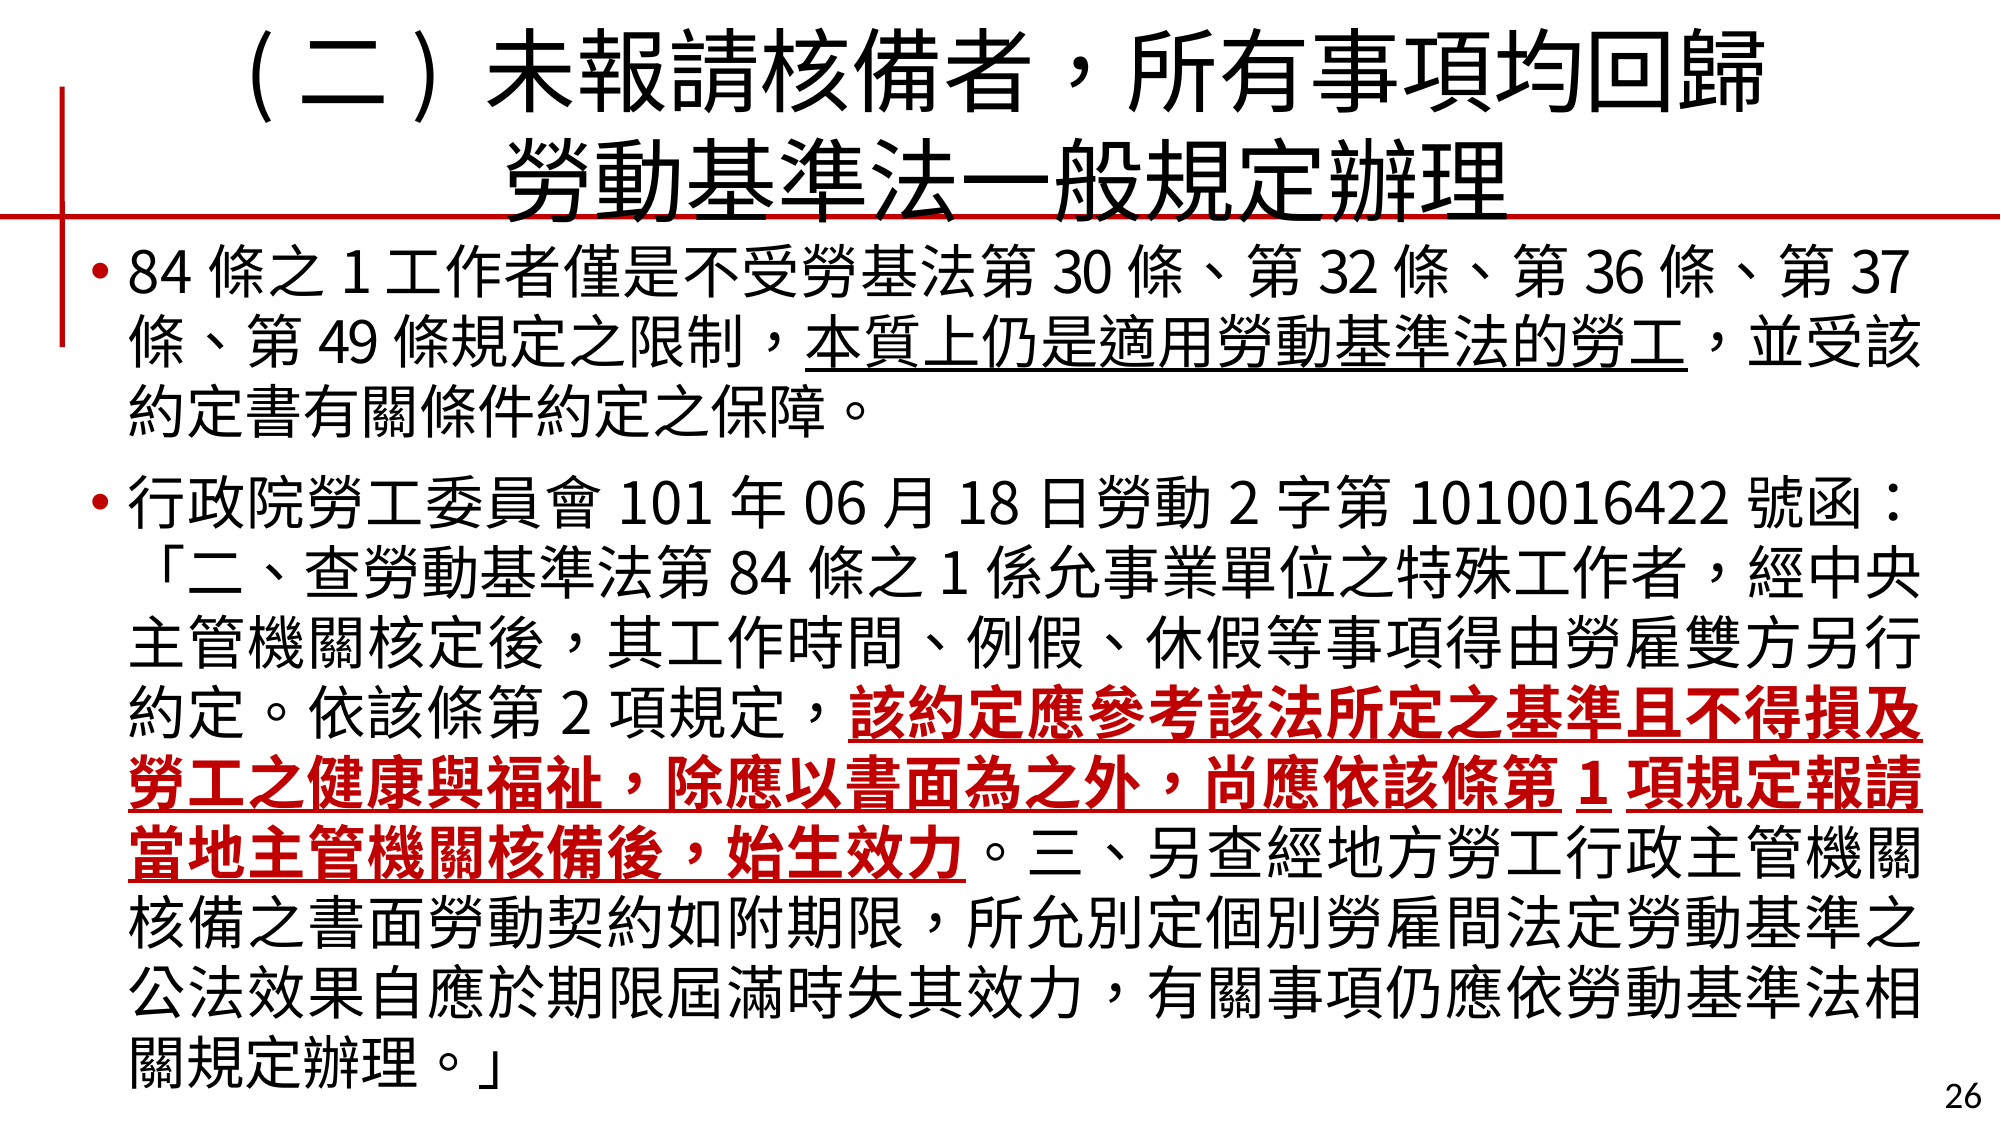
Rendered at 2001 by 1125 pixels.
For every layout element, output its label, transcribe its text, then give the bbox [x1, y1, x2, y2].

list 84條之1工作者僅是不受勞基法第30條、第32條、第36條、第37條、第49條規定之限制，本質上仍是適用勞動基準法的勞工，並受該約定書有關條件約定之保障。 行政院勞工委員會101年06月18日勞動2字第1010016422號函：「二、查勞動基準法第84條之1係允事業單位之特殊工作者，經中央主管機關核定後，其工作時間、例假、休假等事項得由勞雇雙方另行約定。依該條第2項規定，該約定應參考該法所定之基準且不得損及勞工之健康與福祉，除應以書面為之外，尚應依該條第1項規定報請當地主管機關核備後，始生效力。三、另查經地方勞工行政主管機關核備之書面勞動契約如附期限，所允別定個別勞雇間法定勞動基準之公法效果自應於期限屆滿時失其效力，有關事項仍應依勞動基準法相關規定辦理。」 [75, 228, 1938, 1038]
title (二) 未報請核備者，所有事項均回歸 勞動基準法一般規定辦理 [75, 6, 1938, 211]
slide_number <編號> [1701, 1063, 1998, 1118]
